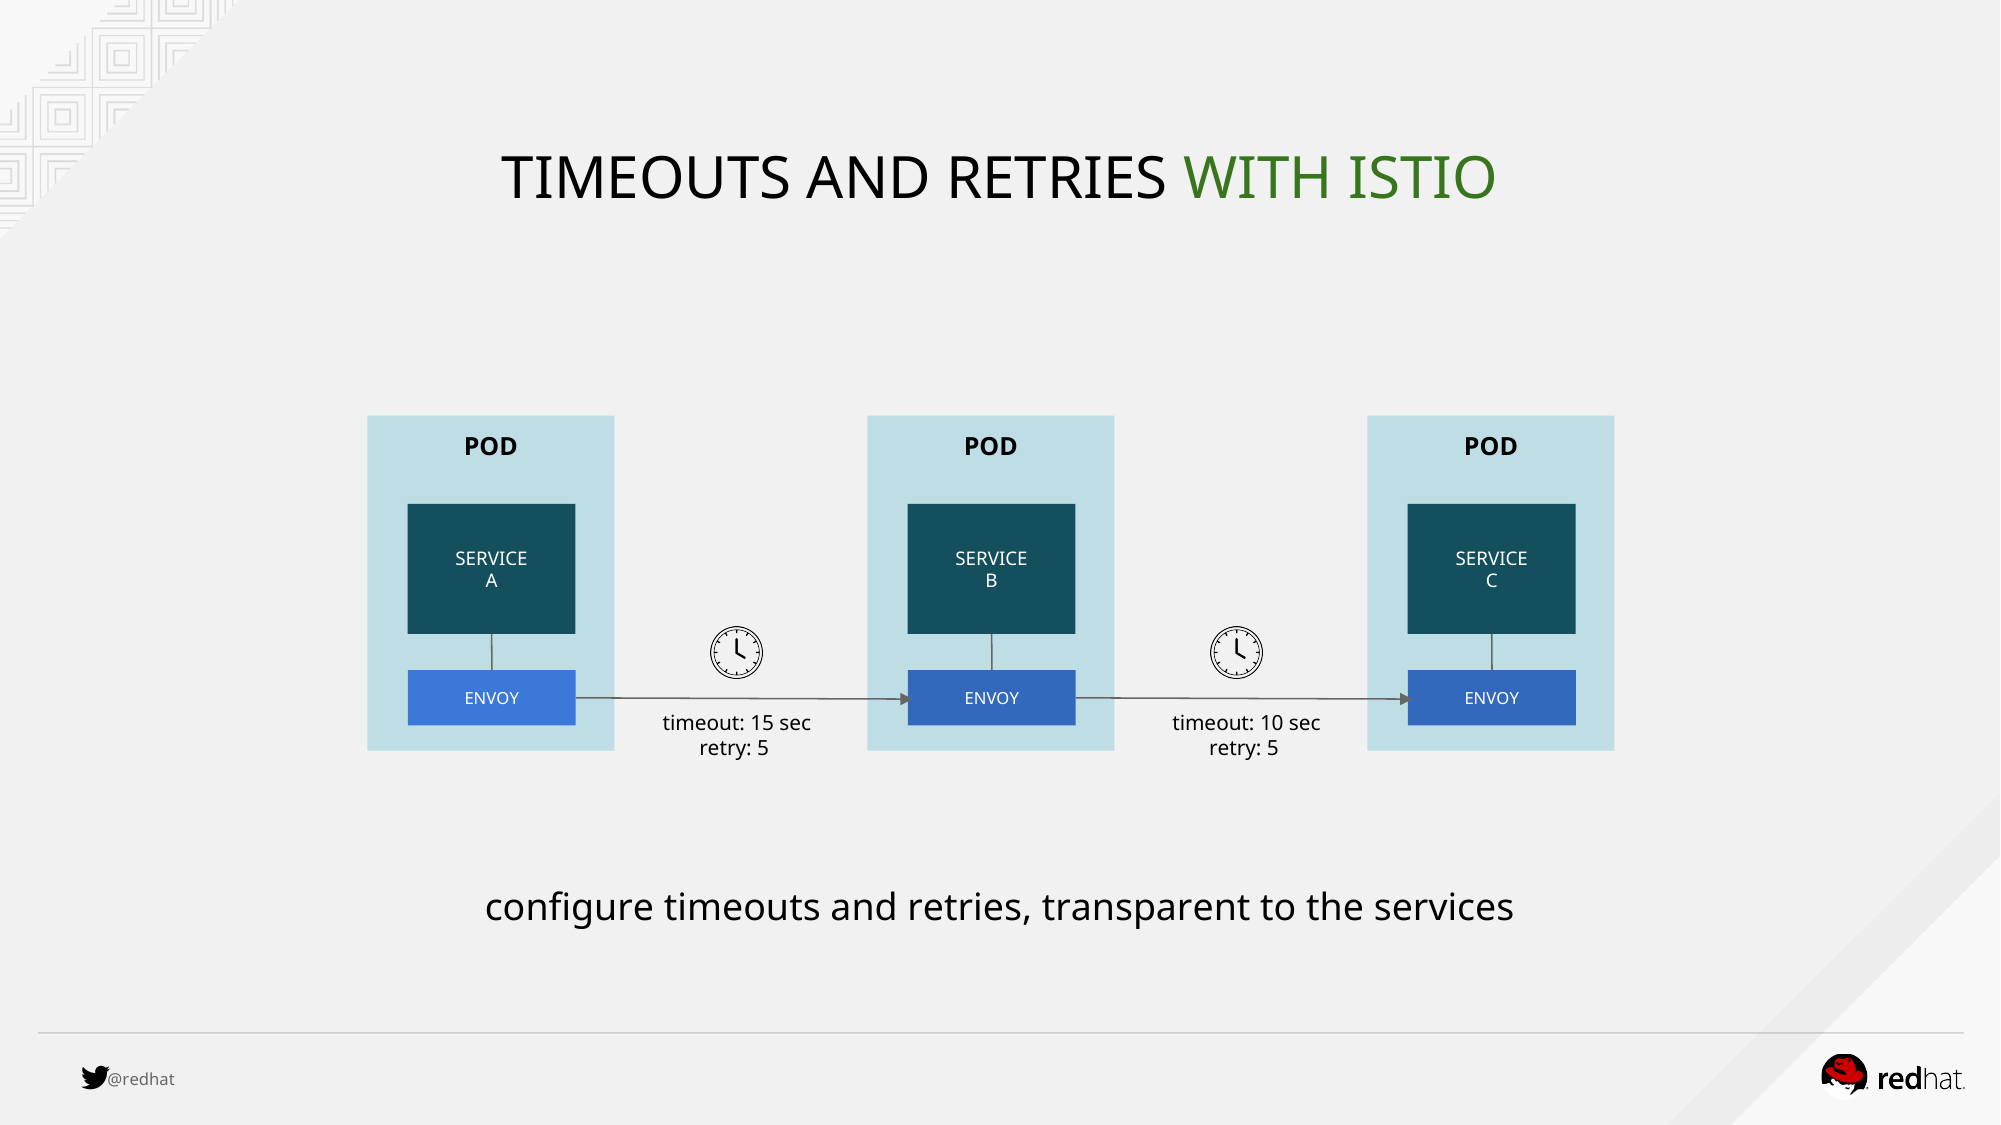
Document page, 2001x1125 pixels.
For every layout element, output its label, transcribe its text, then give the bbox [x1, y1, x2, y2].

picture [0, 0, 2001, 1125]
text_box POD [1367, 415, 1615, 751]
text_box POD [867, 415, 1115, 698]
text_box ENVOY [1407, 670, 1576, 726]
text_box SERVICE B [907, 503, 1076, 634]
text_box TIMEOUTS AND RETRIES WITH ISTIO [149, 0, 1851, 225]
text_box SERVICE A [407, 503, 576, 634]
text_box POD [367, 415, 615, 751]
text_box ENVOY [907, 670, 1076, 726]
text_box timeout: 15 sec retry: 5 [609, 694, 865, 814]
text_box POD [867, 699, 1115, 751]
text_box timeout: 10 sec retry: 5 [1118, 694, 1375, 814]
text_box SERVICE C [1407, 503, 1576, 634]
text_box ENVOY [407, 670, 576, 726]
text_box configure timeouts and retries, transparent to the services [311, 867, 1689, 947]
